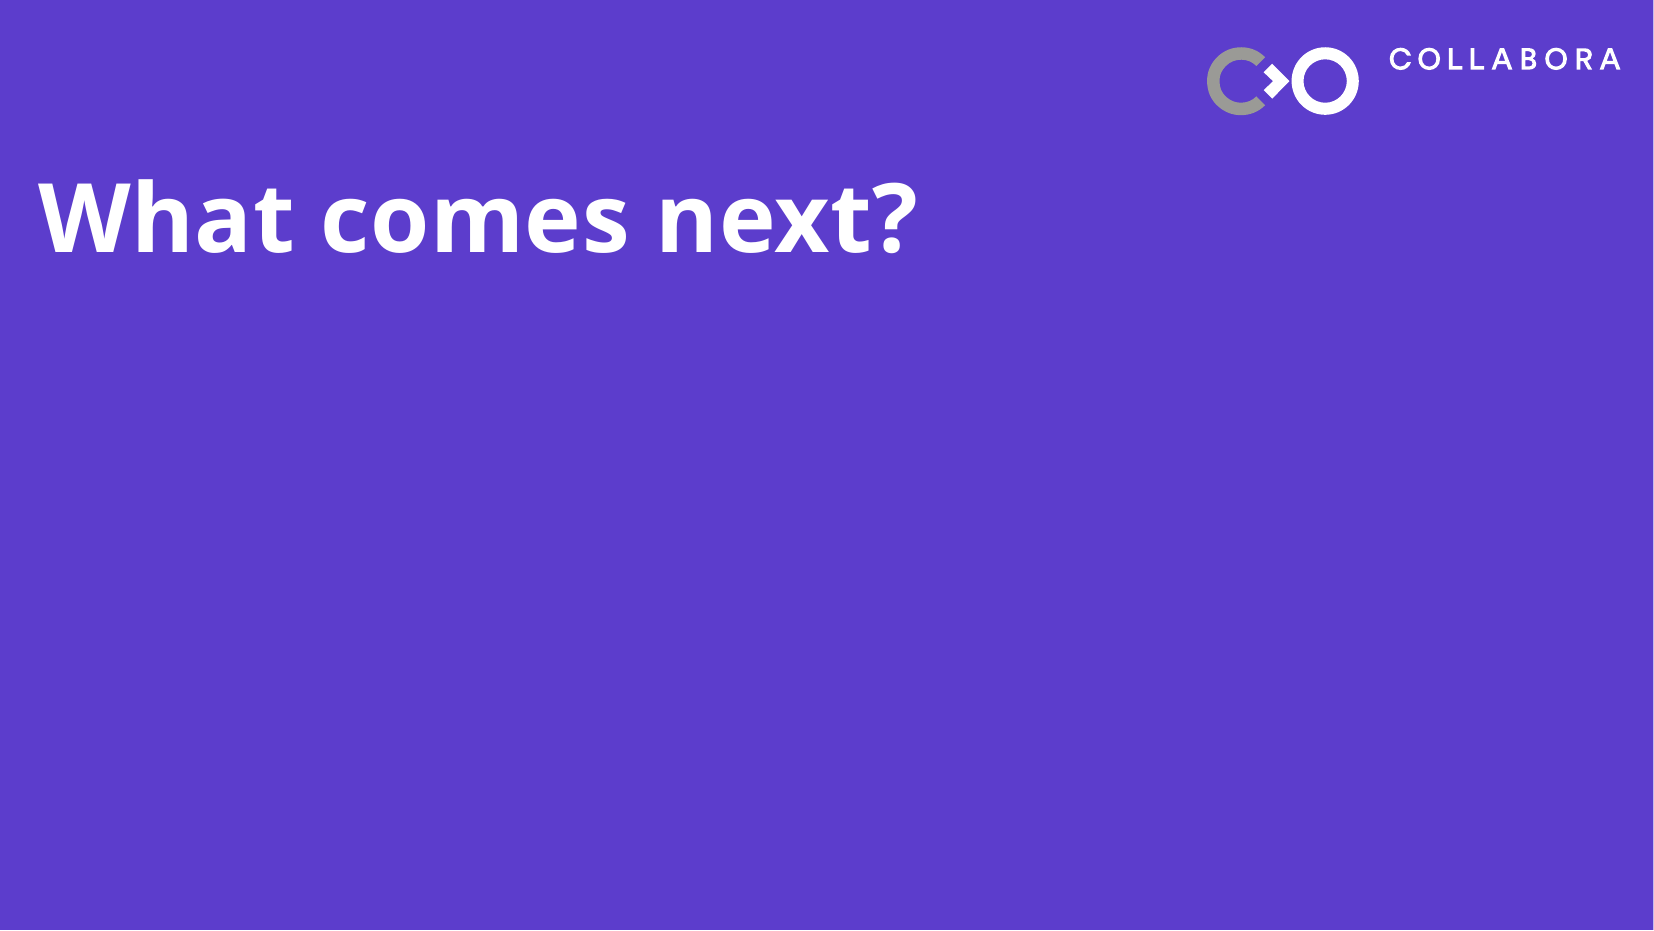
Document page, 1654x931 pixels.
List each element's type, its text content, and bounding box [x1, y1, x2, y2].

title What comes next? [38, 156, 1614, 213]
